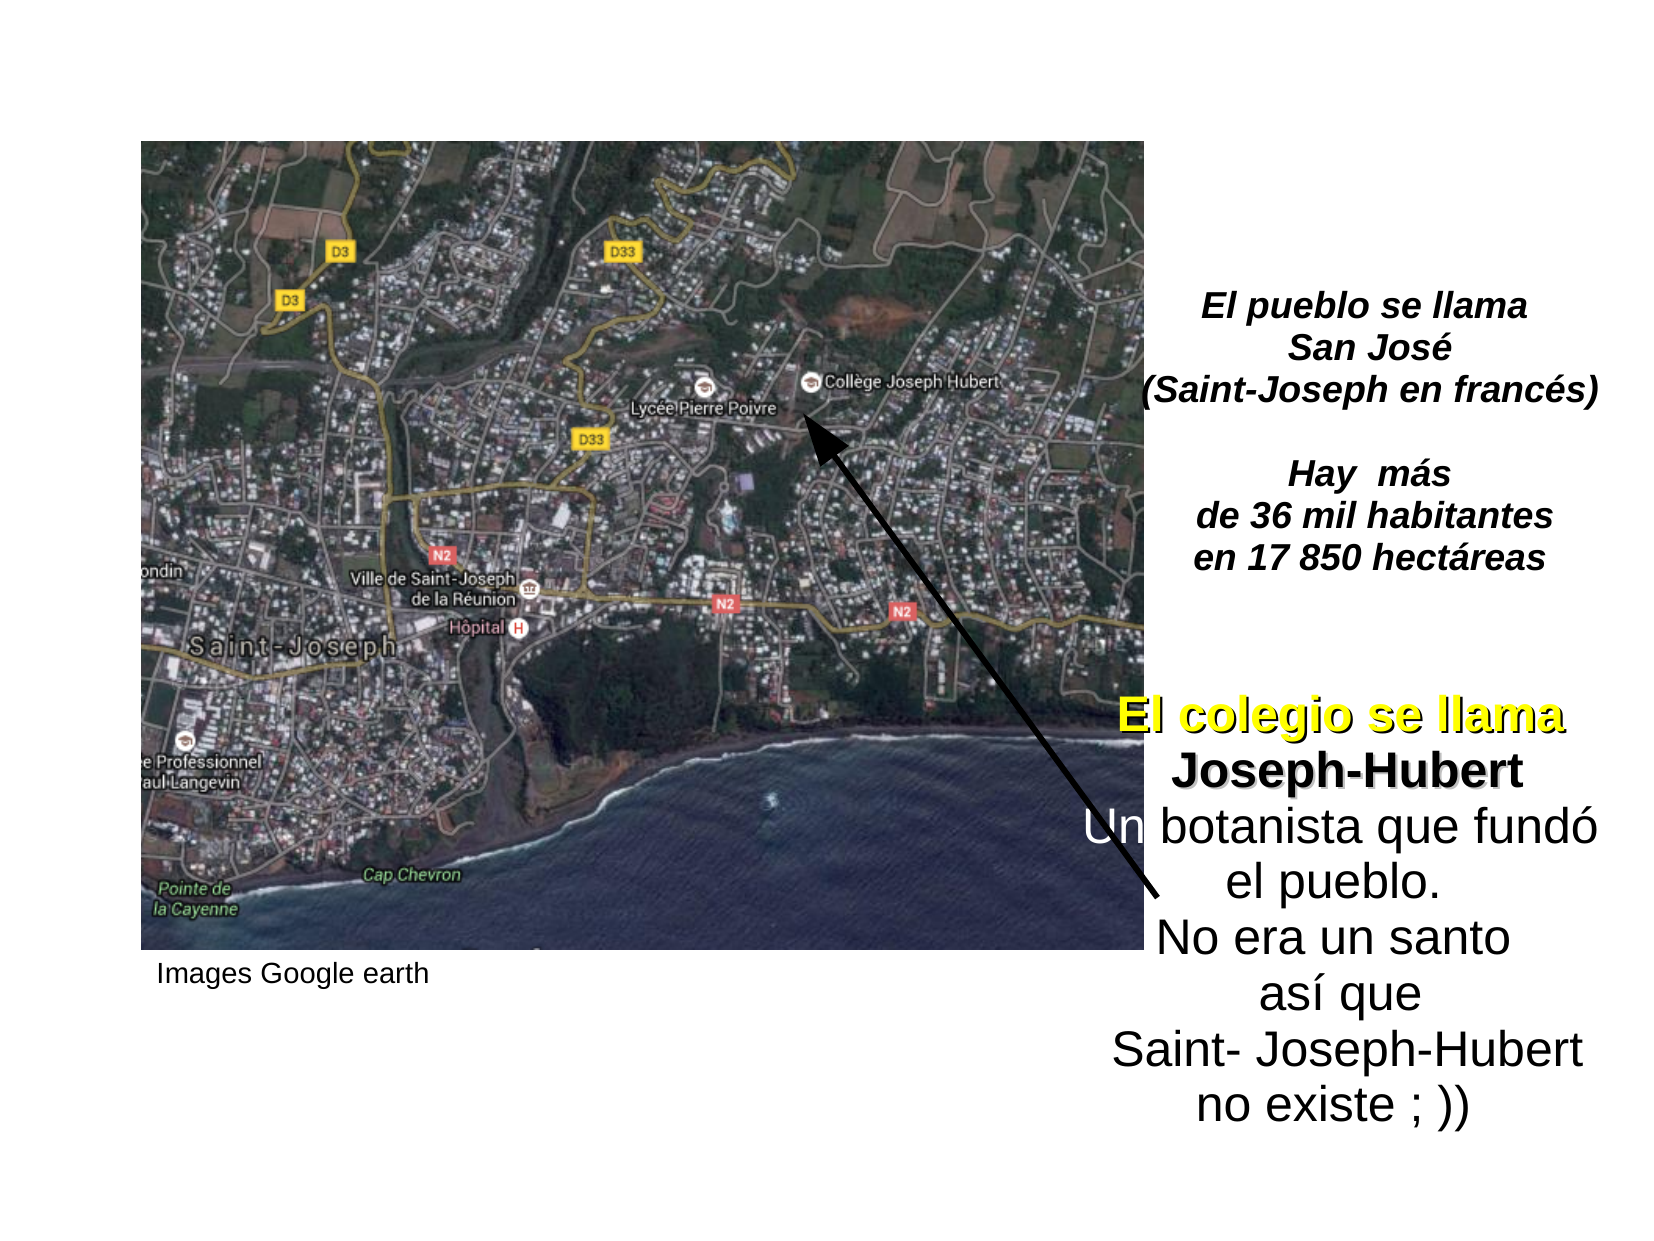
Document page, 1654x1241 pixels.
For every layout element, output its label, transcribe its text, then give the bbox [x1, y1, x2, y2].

text_box El pueblo se llama San José (Saint-Joseph en francés) Hay más de 36 mil habitantes en 17 850 hectáreas [1133, 141, 1607, 721]
text_box El colegio se llama Joseph-Hubert Un botanista que fundó el pueblo. No era un santo así que Saint- Joseph-Hubert no existe ; )) [1027, 744, 1654, 1075]
picture [1129, 718, 1144, 725]
text_box Images Google earth [141, 949, 445, 998]
picture [141, 141, 1144, 950]
